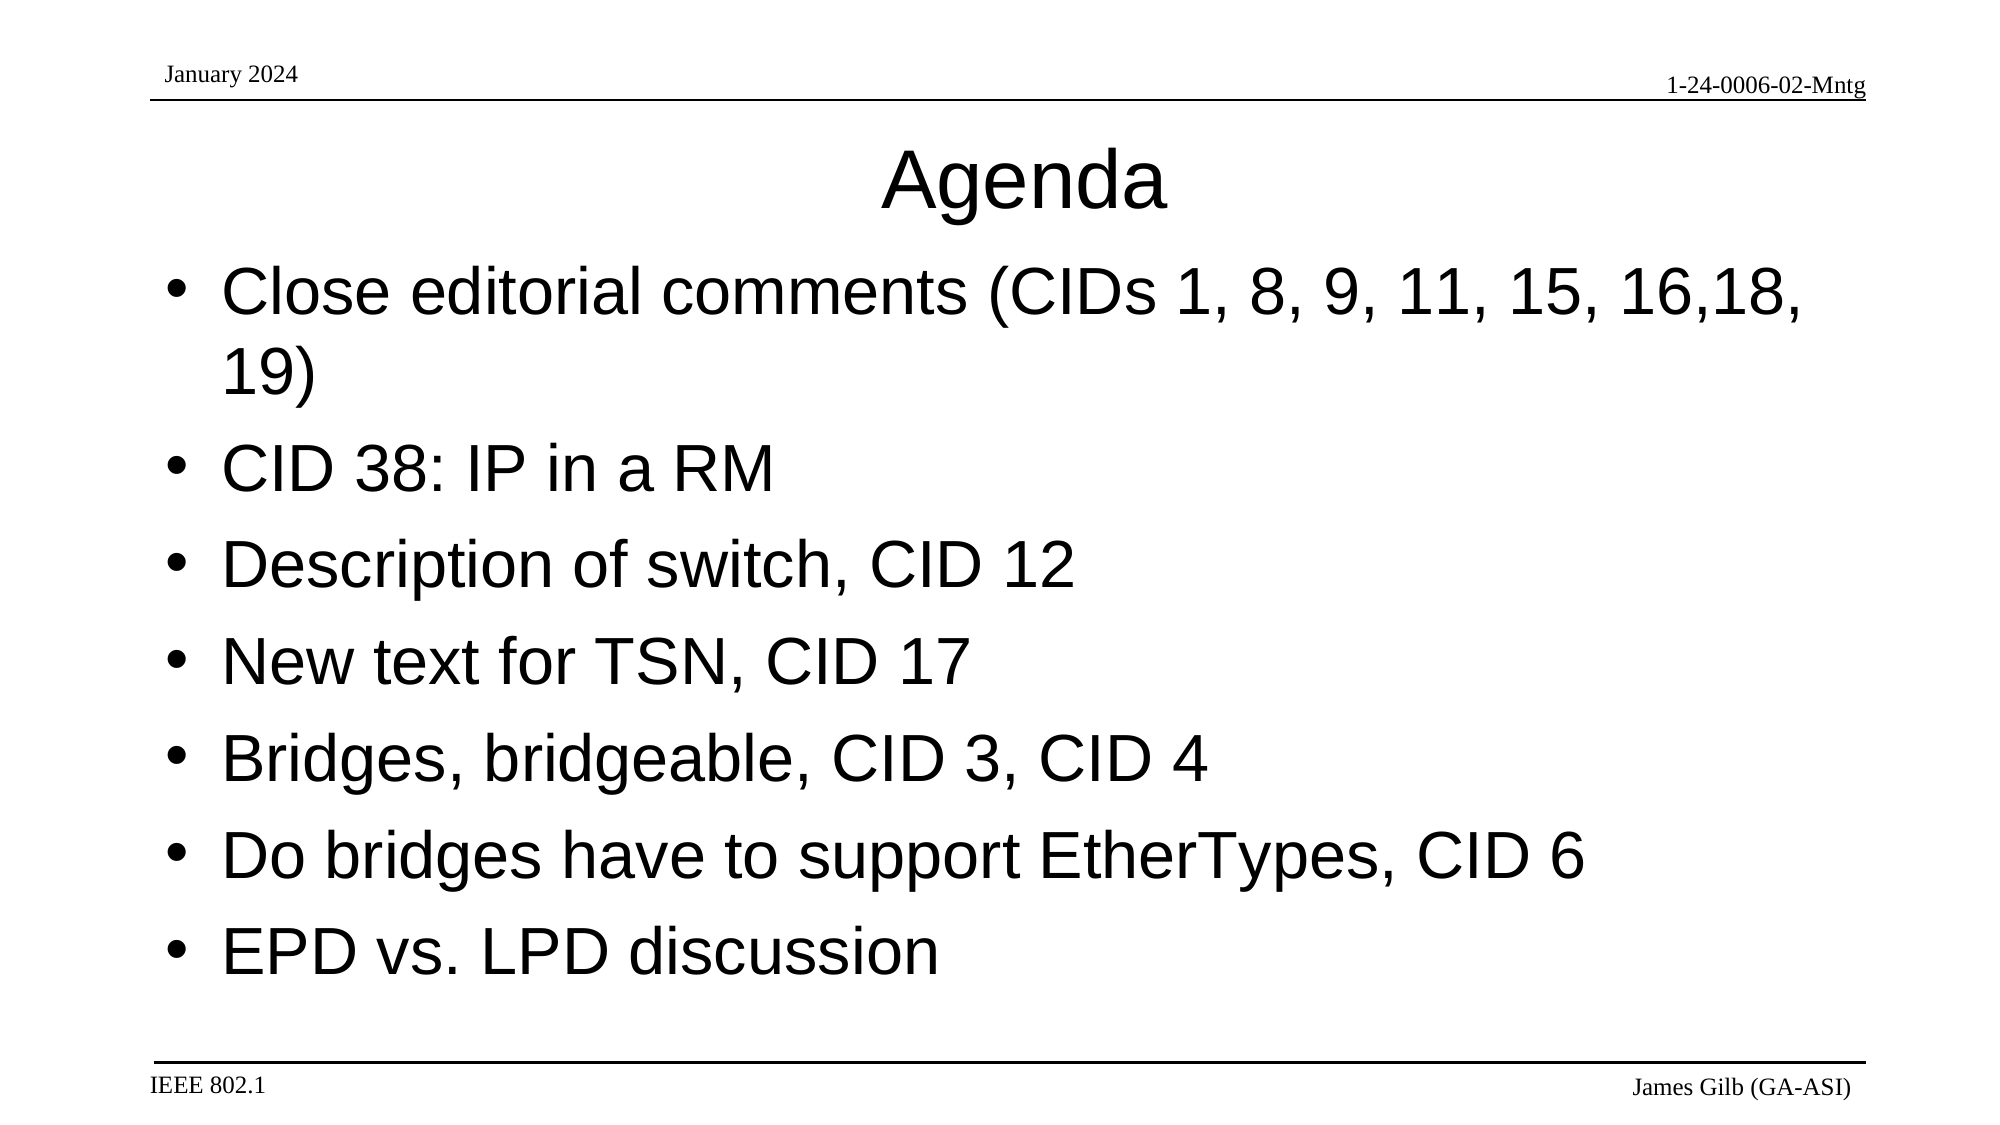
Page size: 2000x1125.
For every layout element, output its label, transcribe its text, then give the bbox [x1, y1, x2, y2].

list Close editorial comments (CIDs 1, 8, 9, 11, 15, 16,18, 19) CID 38: IP in a RM Description of switch, CID 12 New text for TSN, CID 17 Bridges, bridgeable, CID 3, CID 4 Do bridges have to support EtherTypes, CID 6 EPD vs. LPD discussion [150, 239, 1900, 1051]
title Agenda [149, 112, 1900, 238]
